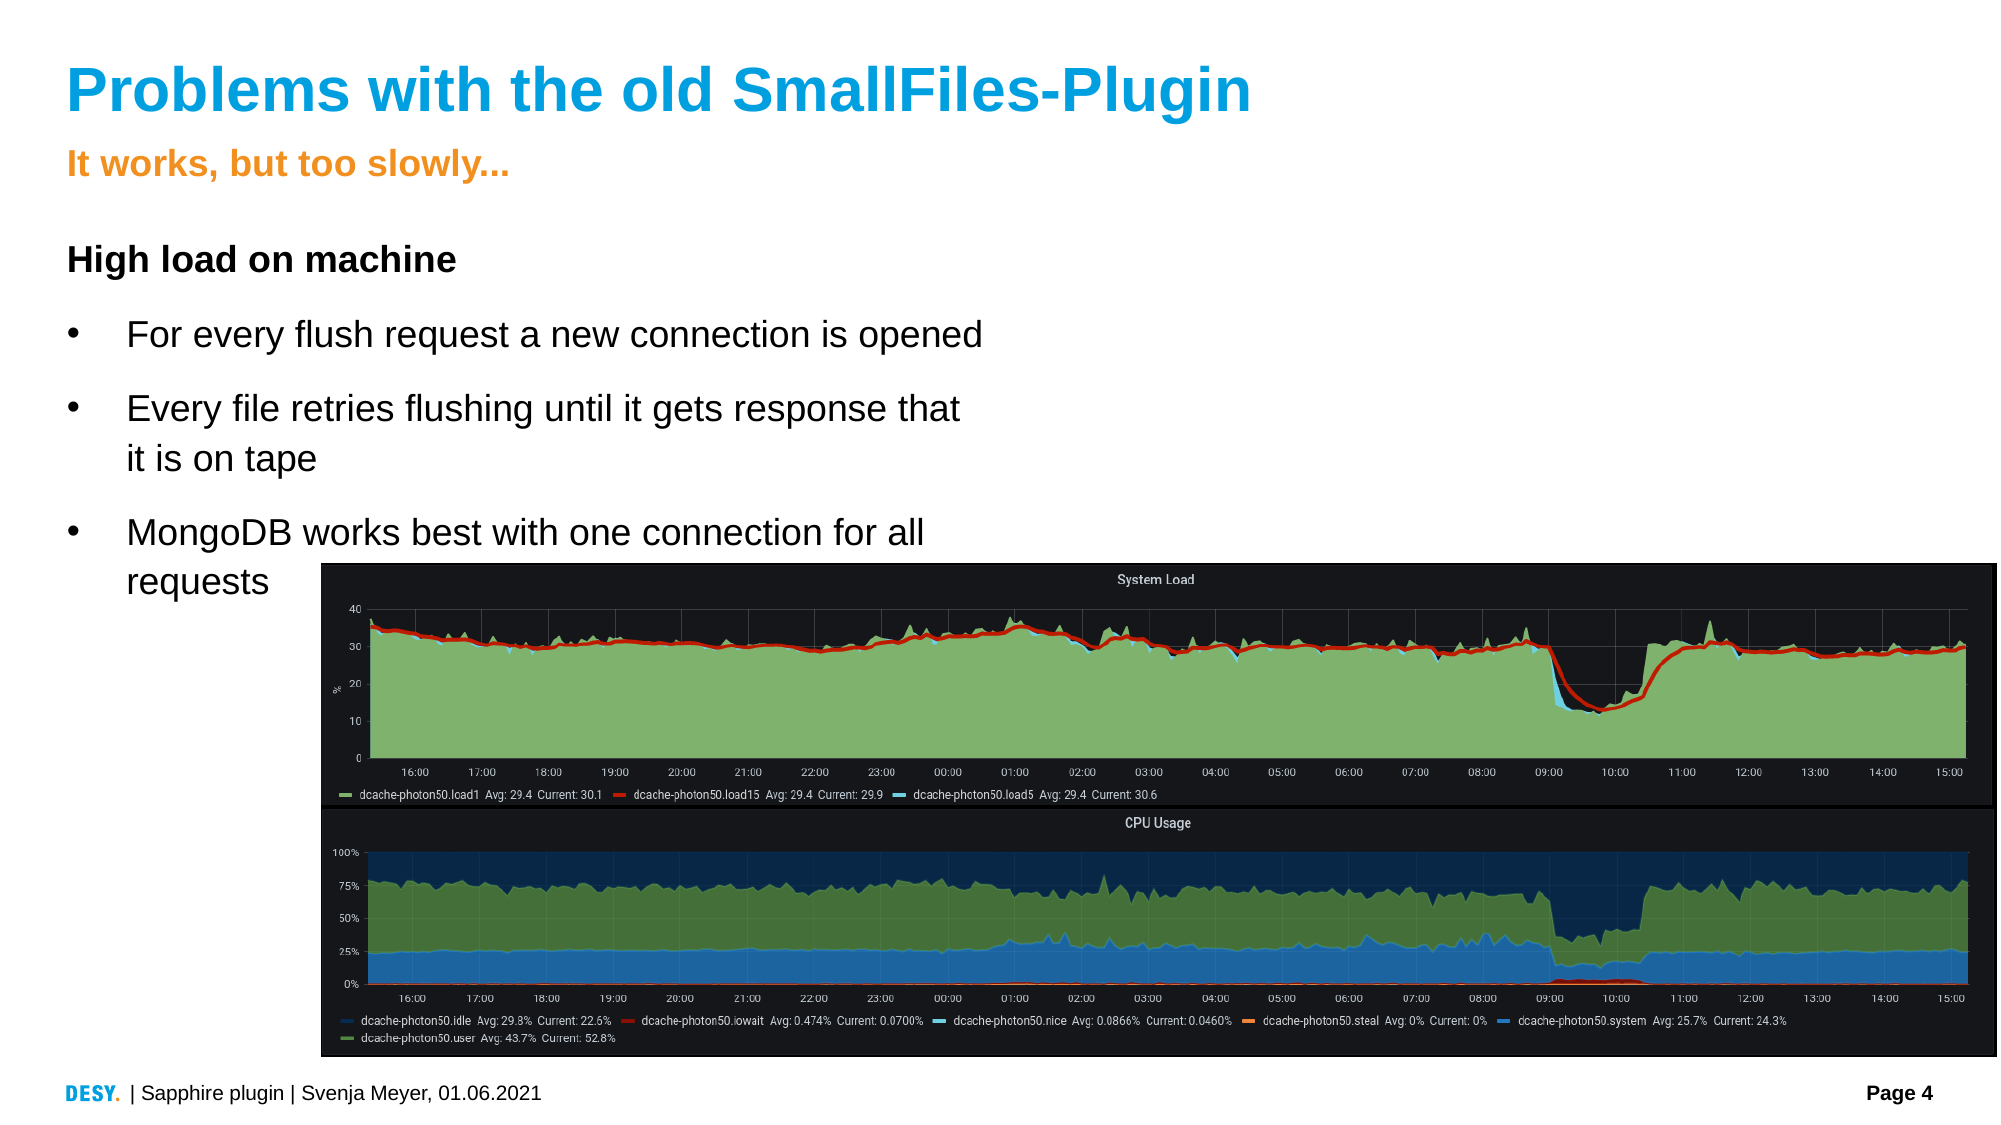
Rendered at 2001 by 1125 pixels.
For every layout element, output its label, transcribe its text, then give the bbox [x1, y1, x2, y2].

title Problems with the old SmallFiles-Plugin [66, 57, 1933, 132]
list High load on machine For every flush request a new connection is opened Every file retries flushing until it gets response that it is on tape MongoDB works best with one connection for all requests [66, 230, 989, 634]
list It works, but too slowly... [66, 134, 1933, 197]
footer | Sapphire plugin | Svenja Meyer, 01.06.2021 [129, 1079, 1762, 1111]
picture [321, 563, 1997, 1057]
